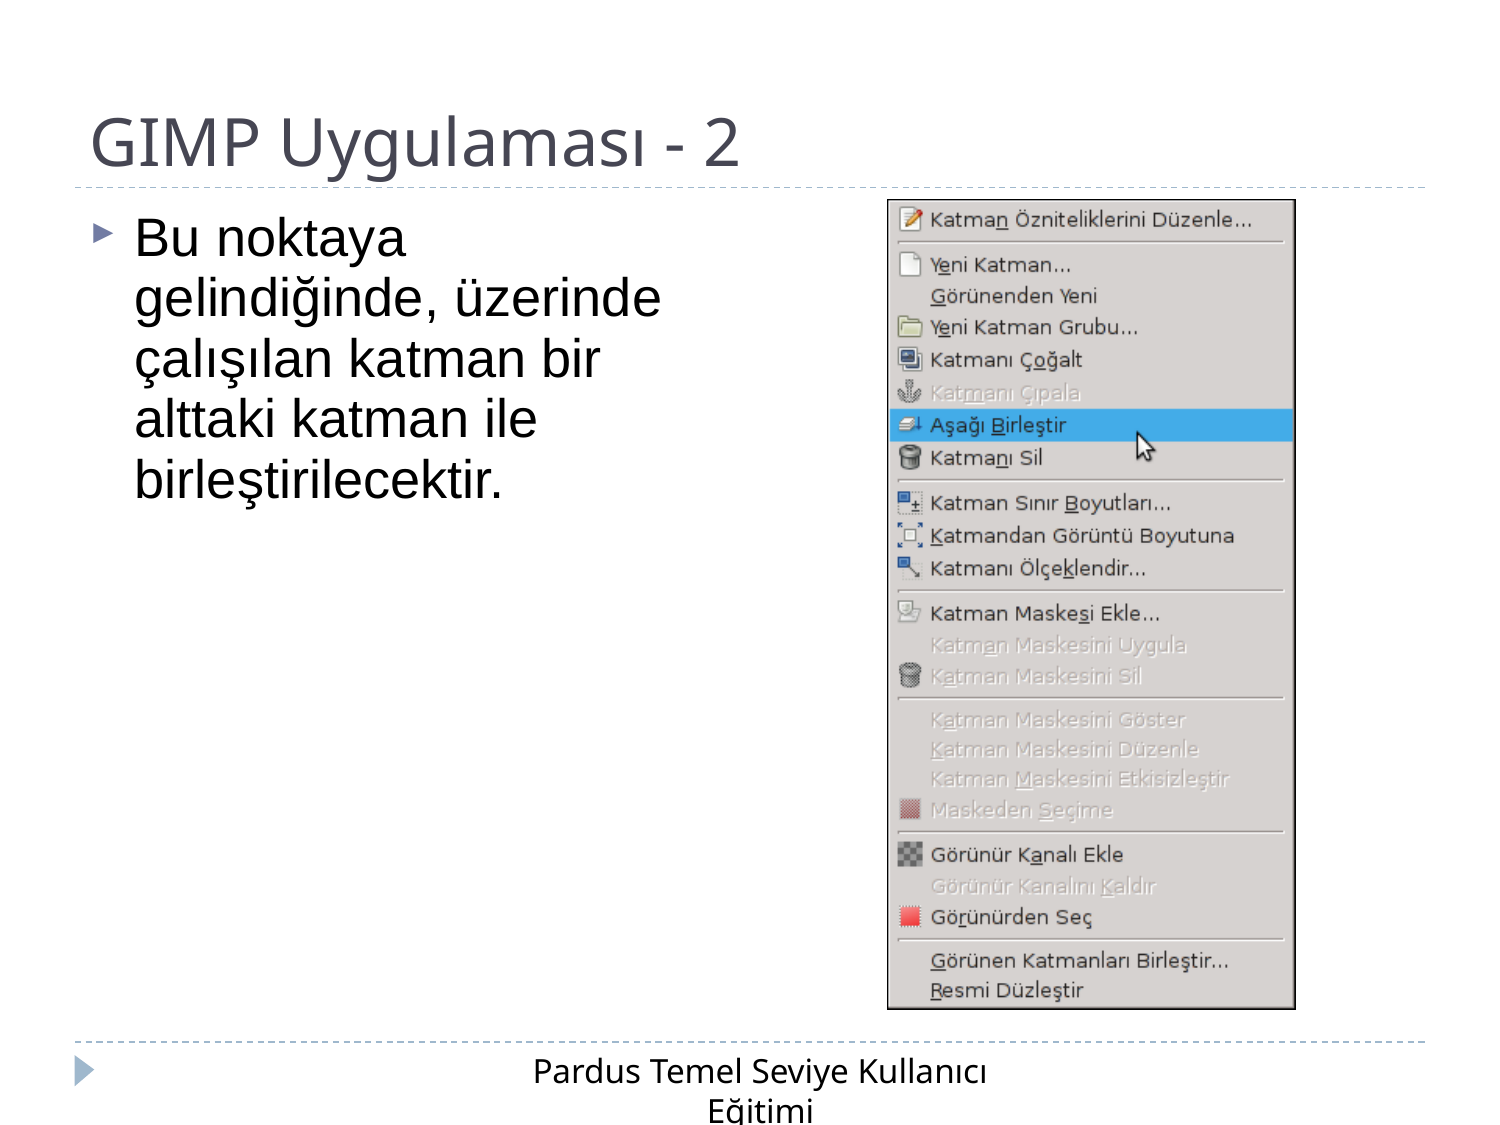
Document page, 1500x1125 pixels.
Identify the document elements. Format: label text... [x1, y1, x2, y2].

list Bu noktaya gelindiğinde, üzerinde çalışılan katman bir alttaki katman ile birleştirilecektir. [75, 200, 738, 1010]
title GIMP Uygulaması - 2 [75, 37, 1425, 188]
picture [887, 199, 1296, 1010]
